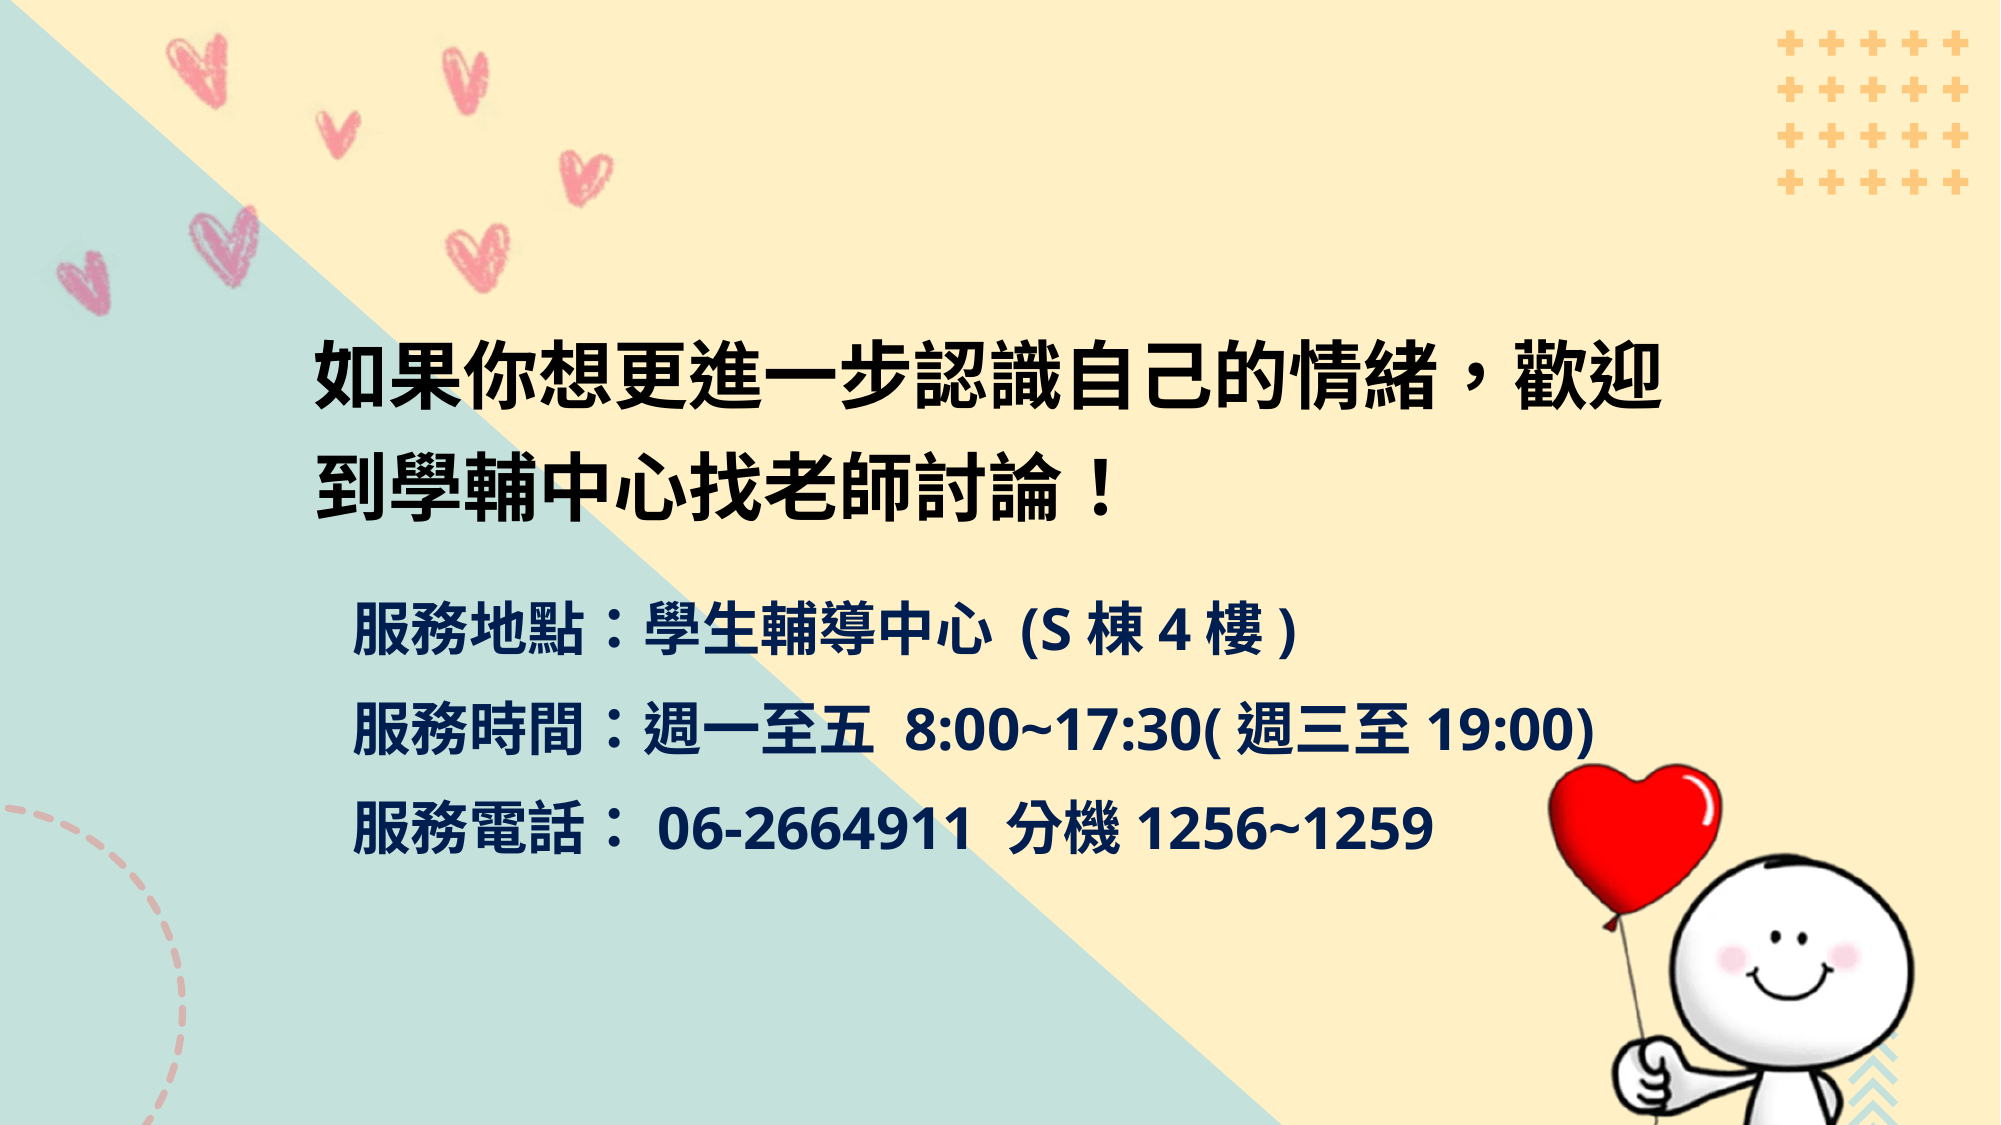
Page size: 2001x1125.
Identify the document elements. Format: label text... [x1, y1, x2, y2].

picture [1501, 718, 1962, 1125]
list 服務地點：學生輔導中心 (S棟4樓) 服務時間：週一至五 8:00~17:30(週三至19:00) 服務電話：06-2664911 分機1256~1259 [276, 559, 1711, 891]
picture [0, 0, 708, 570]
text_box 如果你想更進一步認識自己的情緒，歡迎到學輔中心找老師討論！ [708, 298, 1689, 538]
